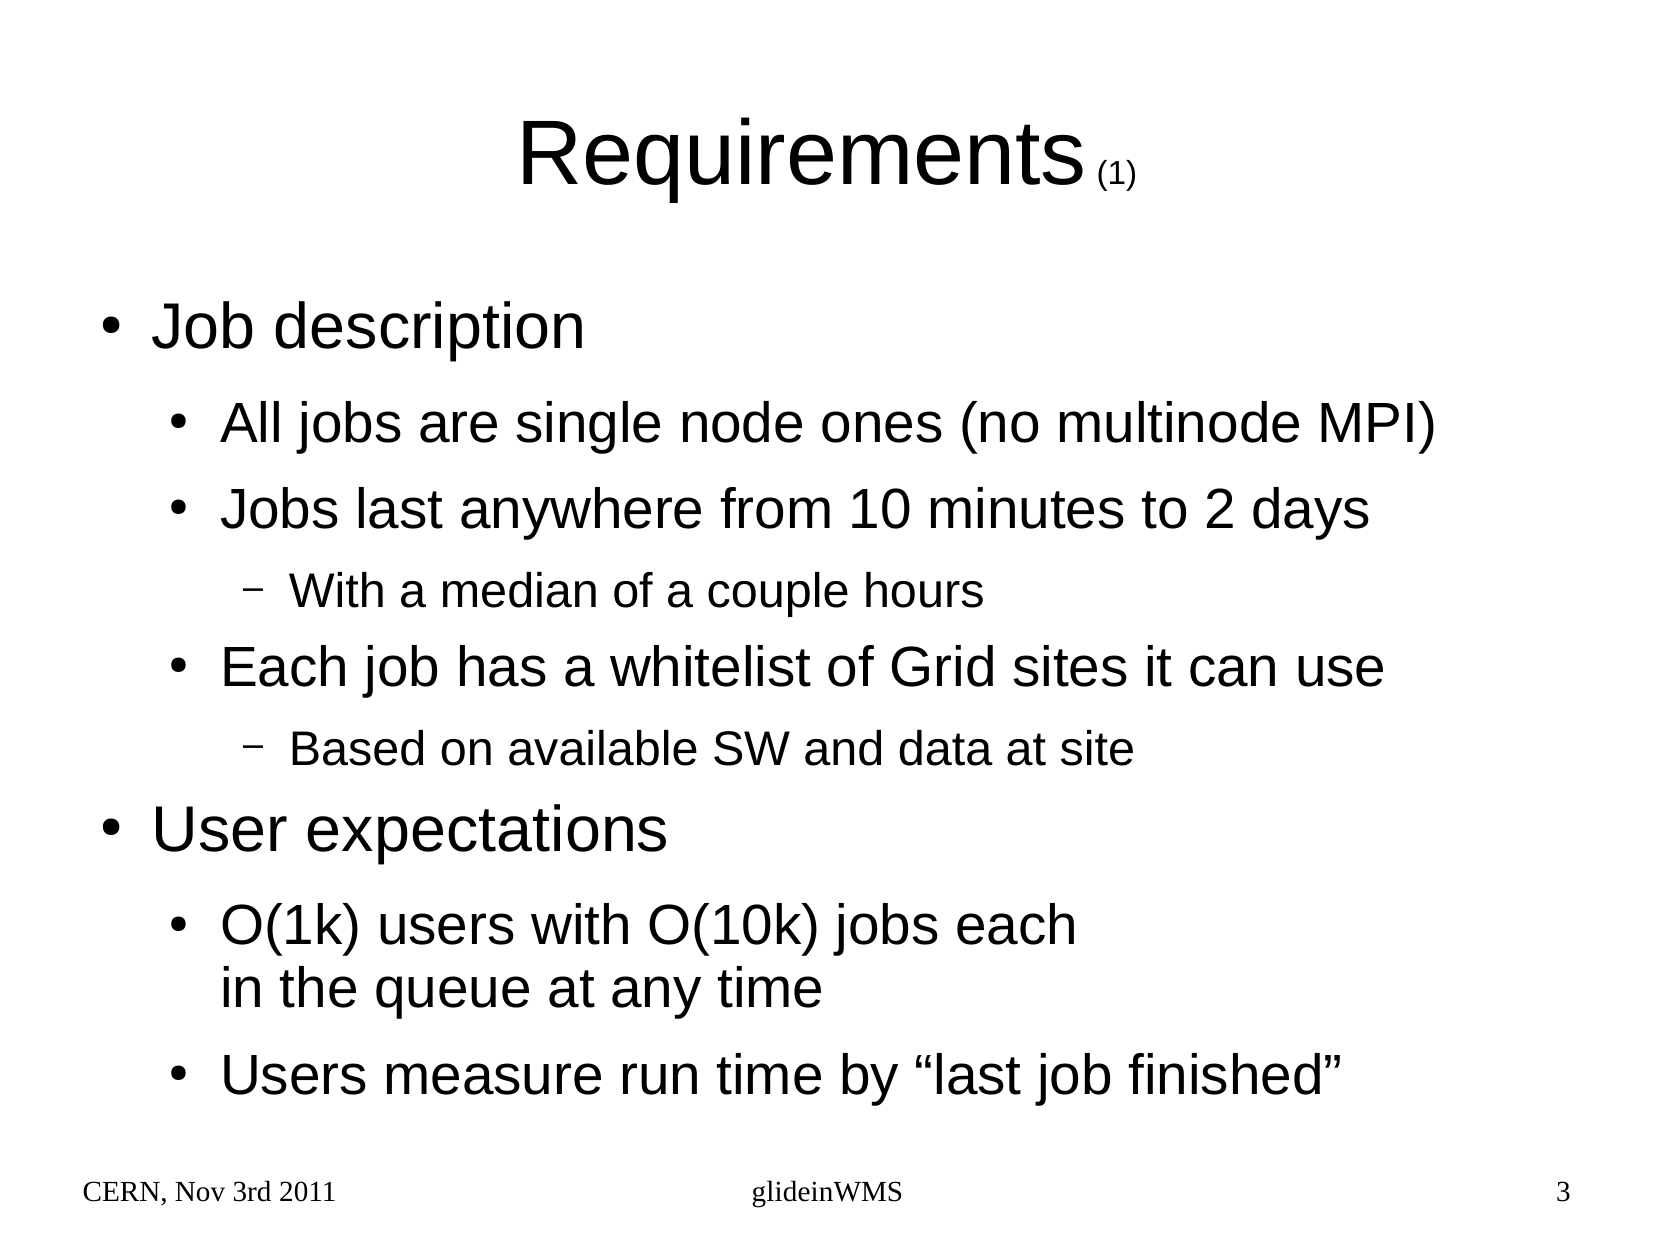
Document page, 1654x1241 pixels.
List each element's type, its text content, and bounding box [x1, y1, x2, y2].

title Requirements (1) [82, 49, 1571, 257]
list Job description All jobs are single node ones (no multinode MPI) Jobs last anywhere from 10 minutes to 2 days With a median of a couple hours Each job has a whitelist of Grid sites it can use Based on available SW and data at site User expectations O(1k) users with O(10k) jobs each in the queue at any time Users measure run time by “last job finished” [82, 290, 1626, 1109]
